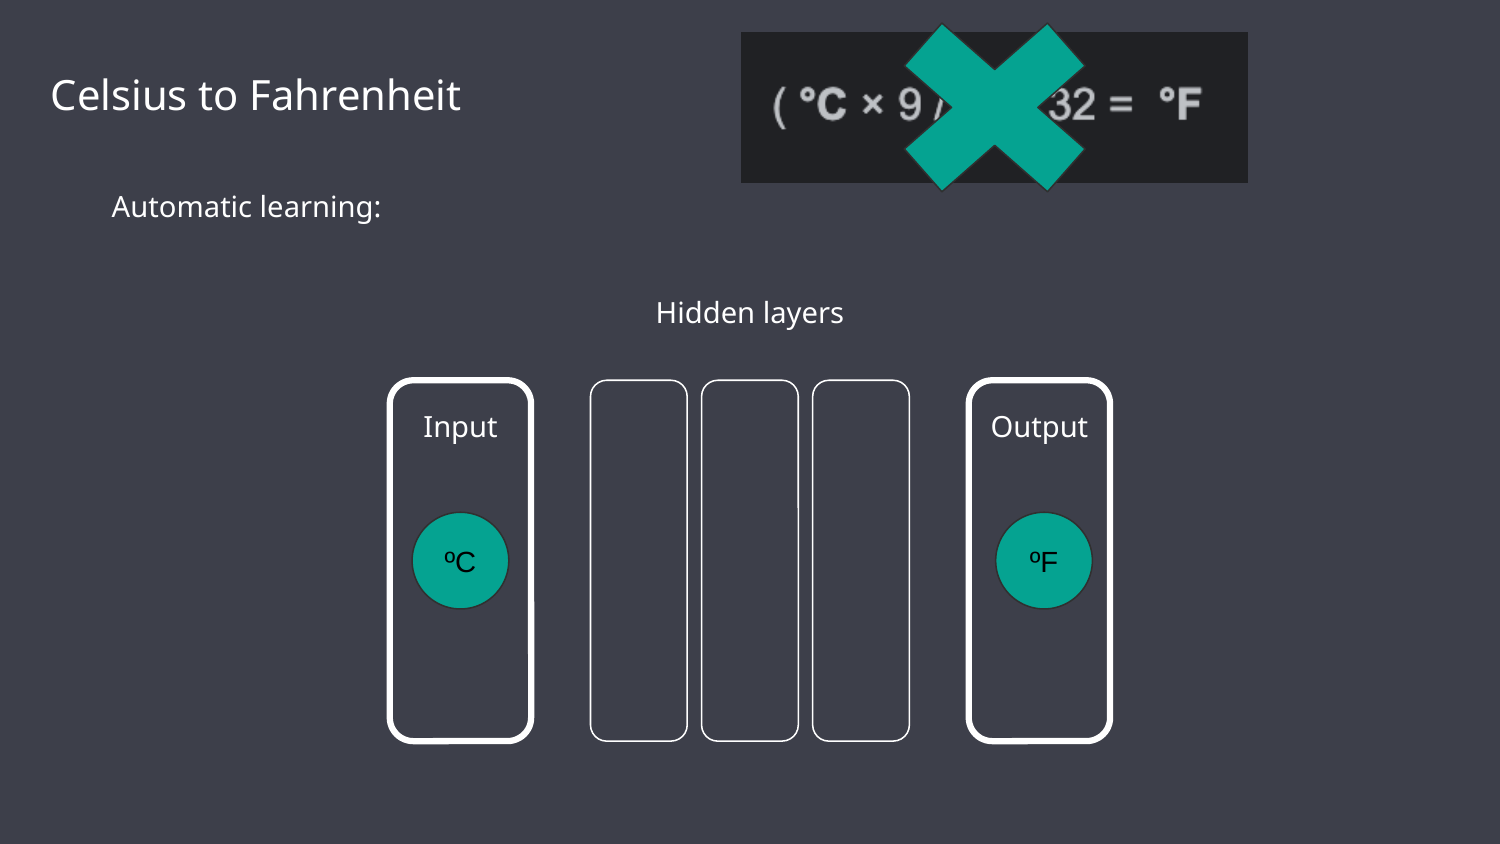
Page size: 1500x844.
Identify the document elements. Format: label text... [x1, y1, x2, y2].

text_box Hidden layers [612, 279, 888, 345]
picture [954, 32, 1036, 68]
text_box [904, 23, 1086, 192]
text_box Celsius to Fahrenheit [35, 53, 741, 120]
text_box Input [377, 393, 544, 460]
text_box ºC [412, 512, 509, 609]
picture [741, 32, 950, 183]
text_box Automatic learning: [96, 173, 466, 240]
text_box ºF [995, 512, 1093, 609]
picture [1039, 32, 1248, 183]
text_box Output [956, 393, 1123, 460]
picture [954, 146, 1036, 183]
